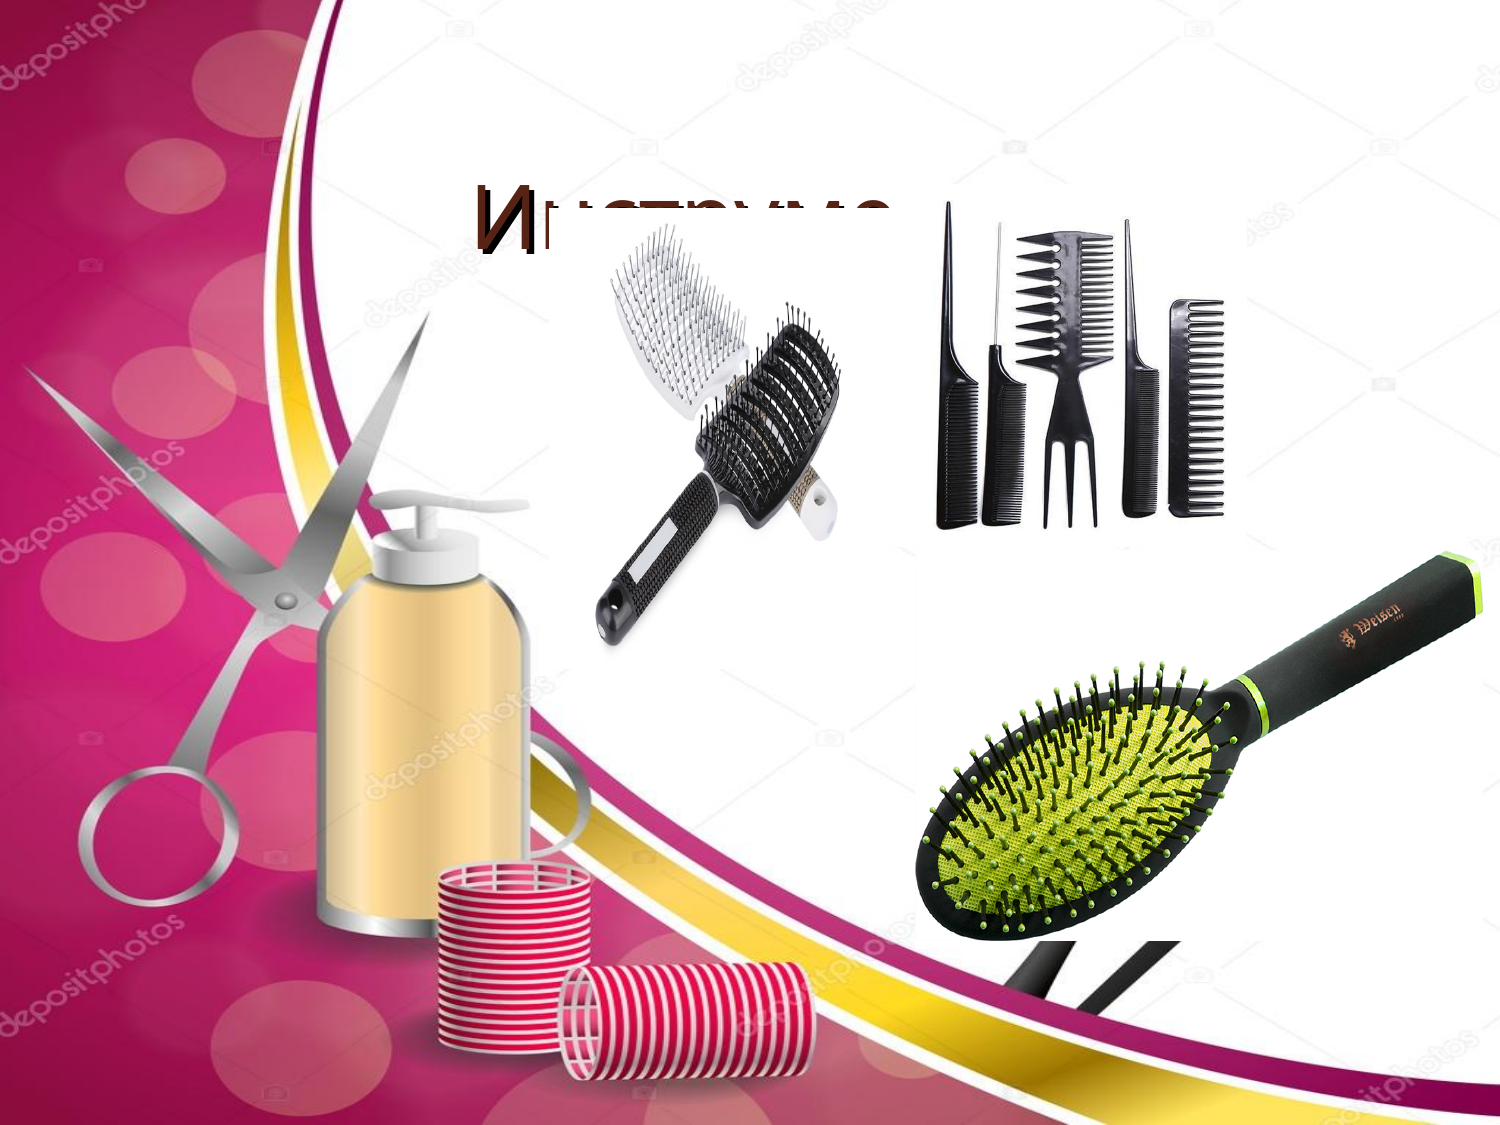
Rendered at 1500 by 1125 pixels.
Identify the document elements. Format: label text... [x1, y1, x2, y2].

title Инструменты : [454, 45, 1341, 197]
picture [0, 0, 1500, 1125]
